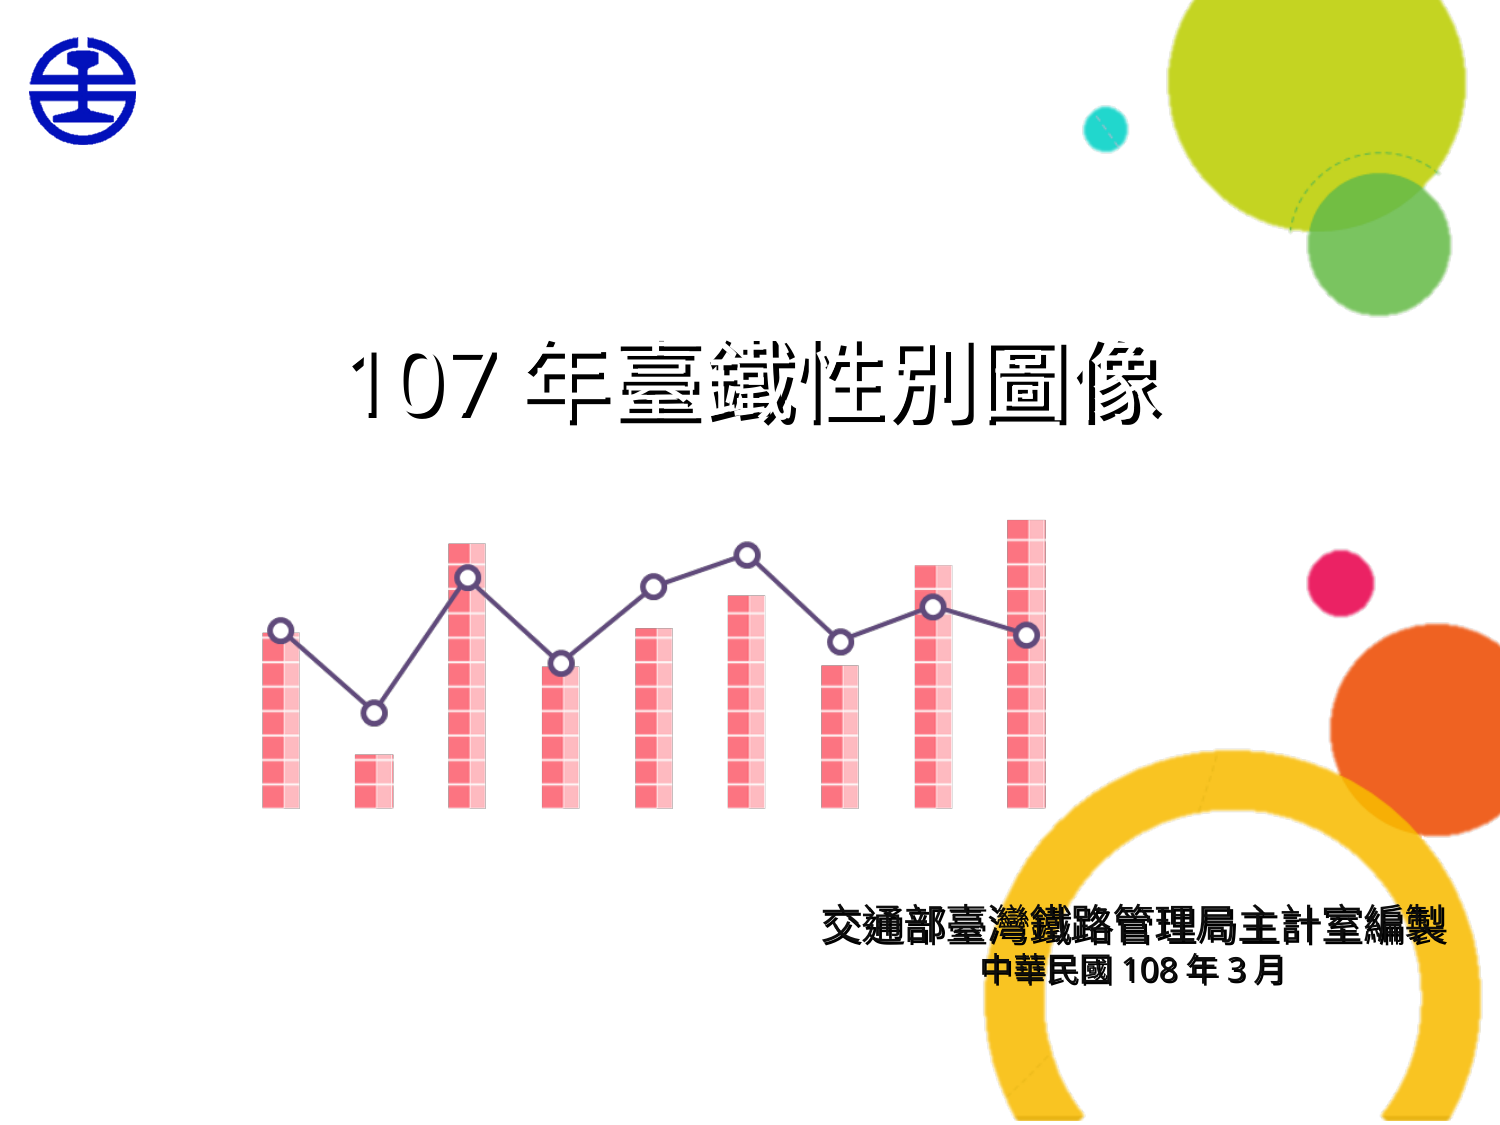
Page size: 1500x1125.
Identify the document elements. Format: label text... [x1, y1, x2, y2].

text_box 107年臺鐵性別圖像 [321, 314, 1179, 441]
text_box 交通部臺灣鐵路管理局主計室編製 中華民國108年3月 [790, 890, 1476, 997]
picture [141, 0, 1500, 1121]
picture [29, 37, 136, 145]
